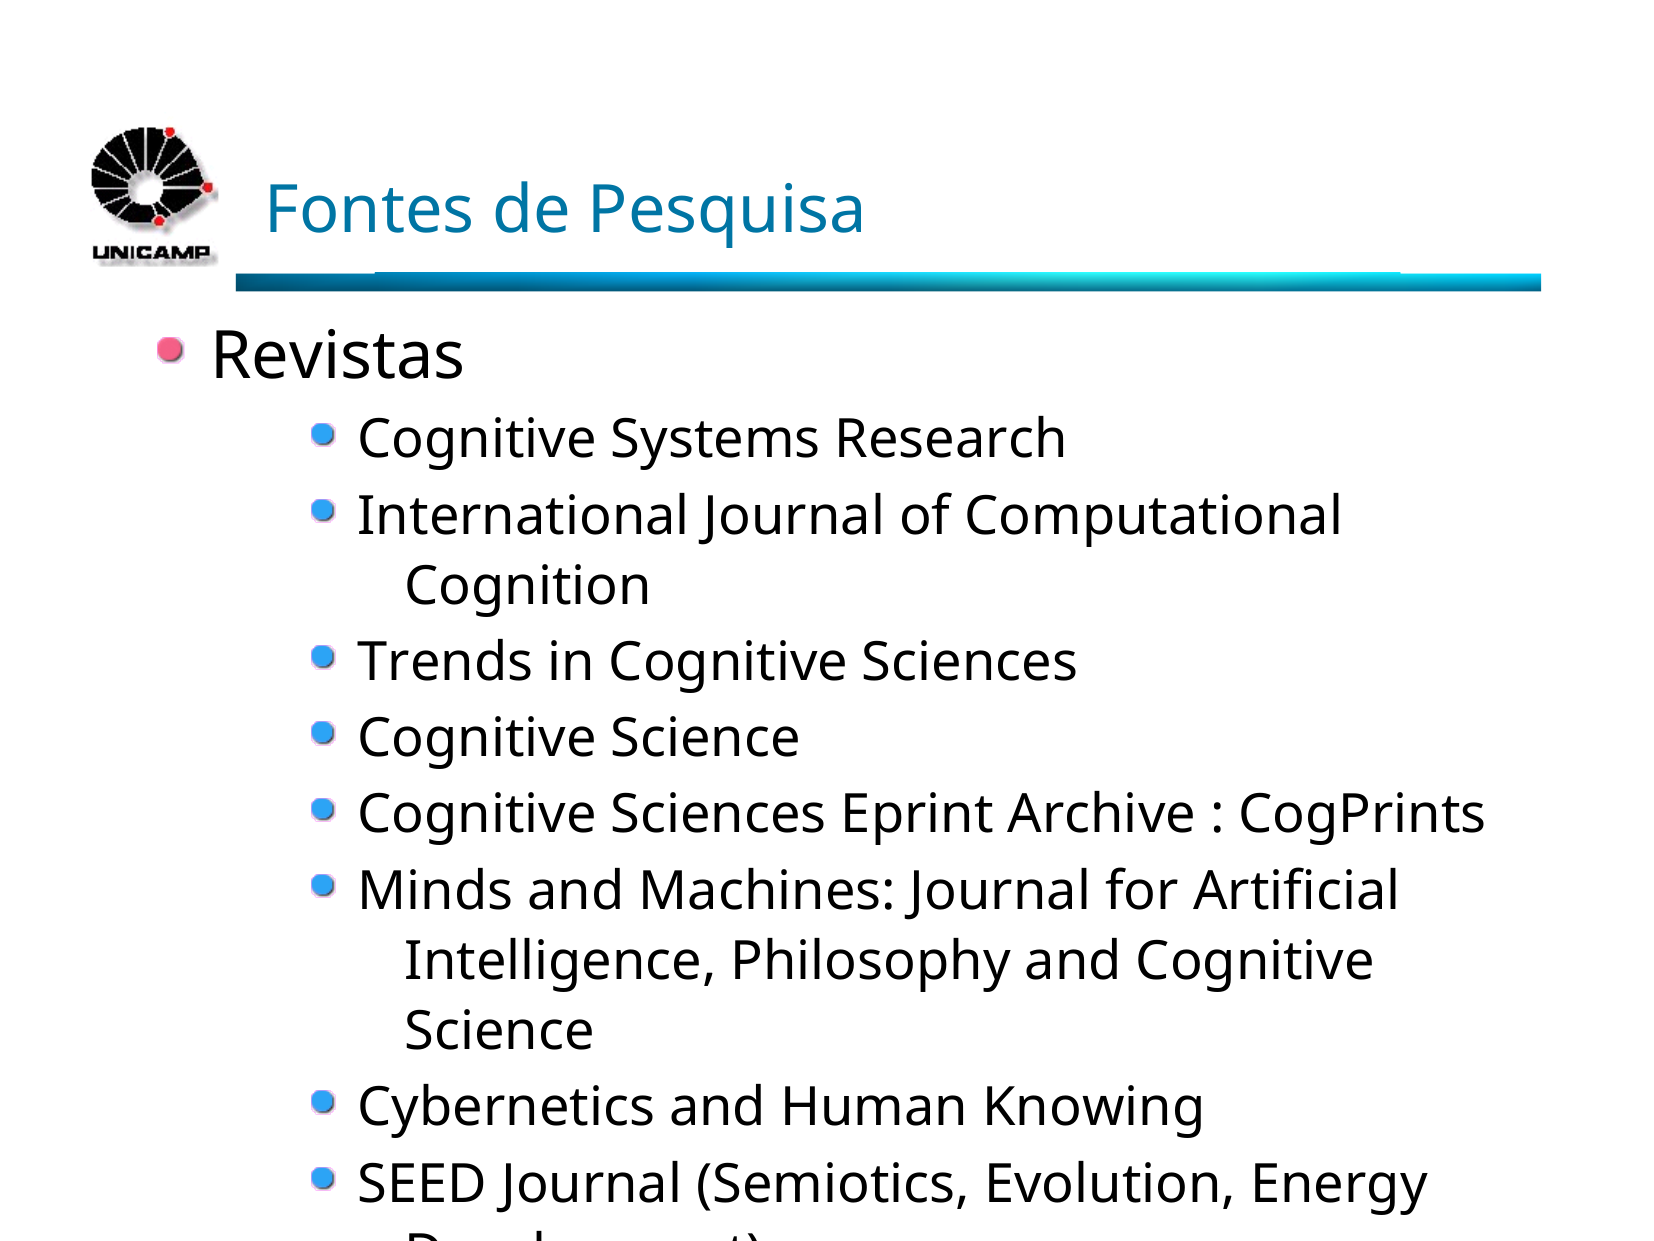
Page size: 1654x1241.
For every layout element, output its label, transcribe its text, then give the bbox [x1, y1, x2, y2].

list Revistas Cognitive Systems Research International Journal of Computational Cognition Trends in Cognitive Sciences Cognitive Science Cognitive Sciences Eprint Archive : CogPrints Minds and Machines: Journal for Artificial Intelligence, Philosophy and Cognitive Science Cybernetics and Human Knowing SEED Journal (Semiotics, Evolution, Energy Development) Behavioral and Brain Sciences [121, 309, 1534, 1182]
picture [310, 1182, 337, 1192]
picture [125, 272, 1654, 295]
title Fontes de Pesquisa [264, 42, 1534, 250]
